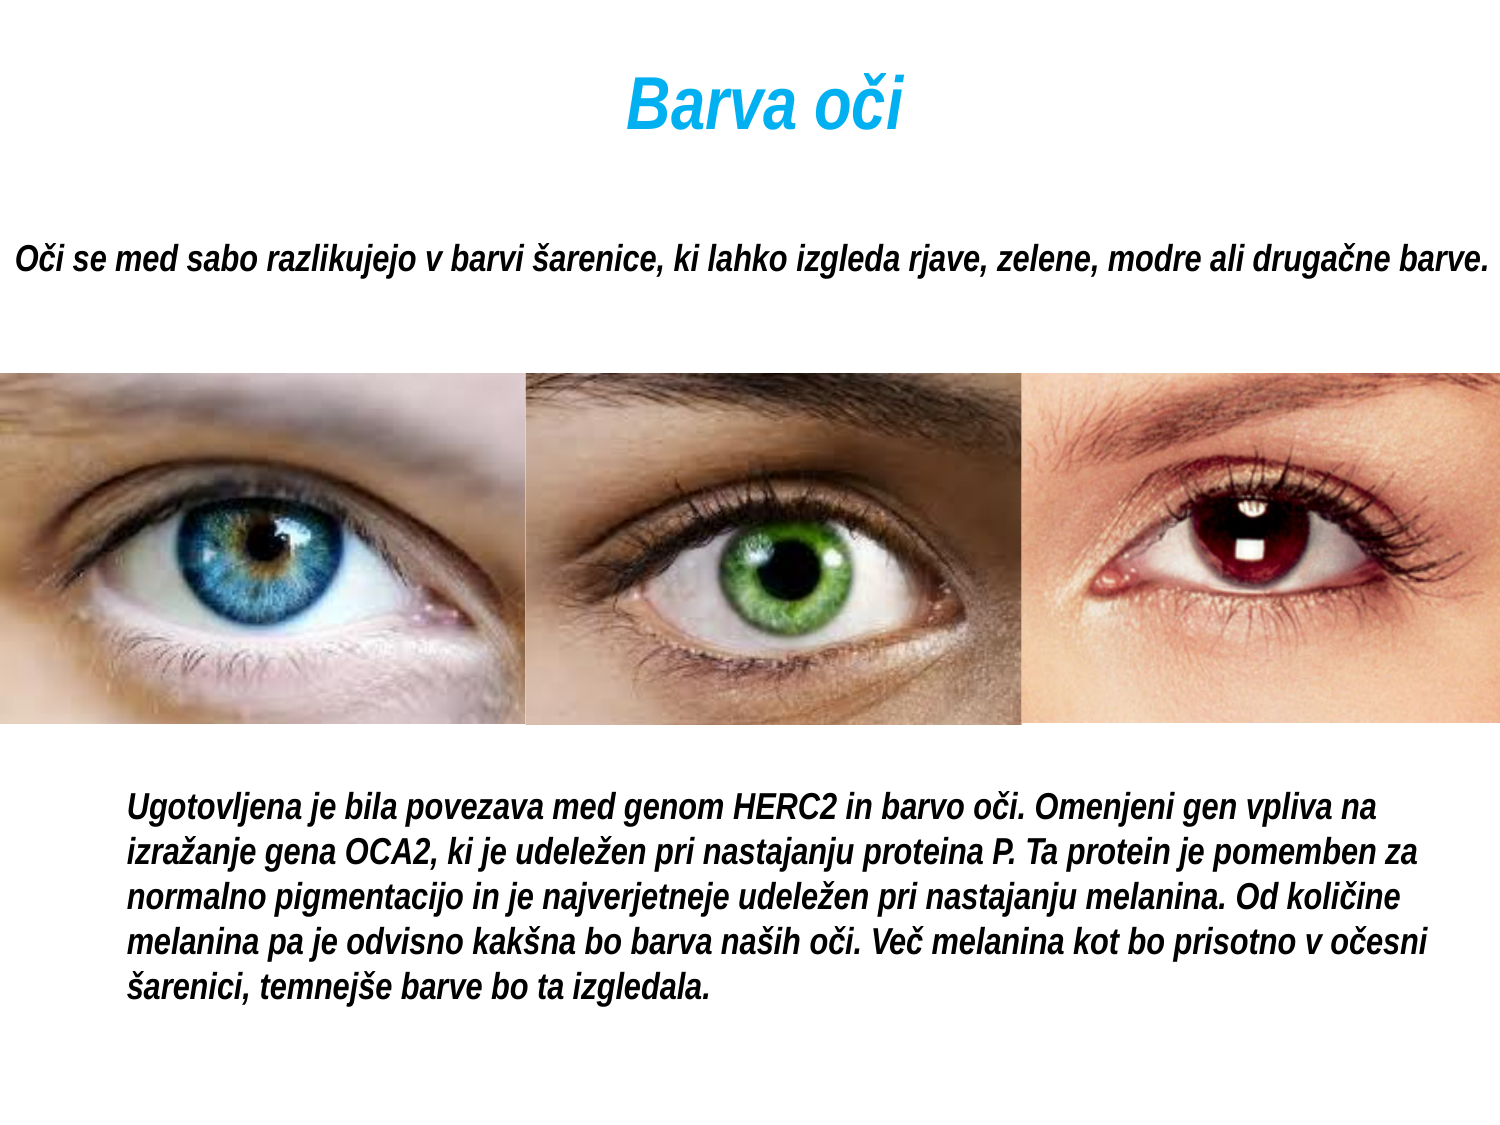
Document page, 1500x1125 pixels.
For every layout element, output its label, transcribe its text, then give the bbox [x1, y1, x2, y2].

text_box Ugotovljena je bila povezava med genom HERC2 in barvo oči. Omenjeni gen vpliva na izražanje gena OCA2, ki je udeležen pri nastajanju proteina P. Ta protein je pomemben za normalno pigmentacijo in je najverjetneje udeležen pri nastajanju melanina. Od količine melanina pa je odvisno kakšna bo barva naših oči. Več melanina kot bo prisotno v očesni šarenici, temnejše barve bo ta izgledala. [112, 774, 1465, 1015]
text_box Barva oči Oči se med sabo razlikujejo v barvi šarenice, ki lahko izgleda rjave, zelene, modre ali drugačne barve. [0, 46, 1500, 287]
picture [0, 373, 1500, 725]
